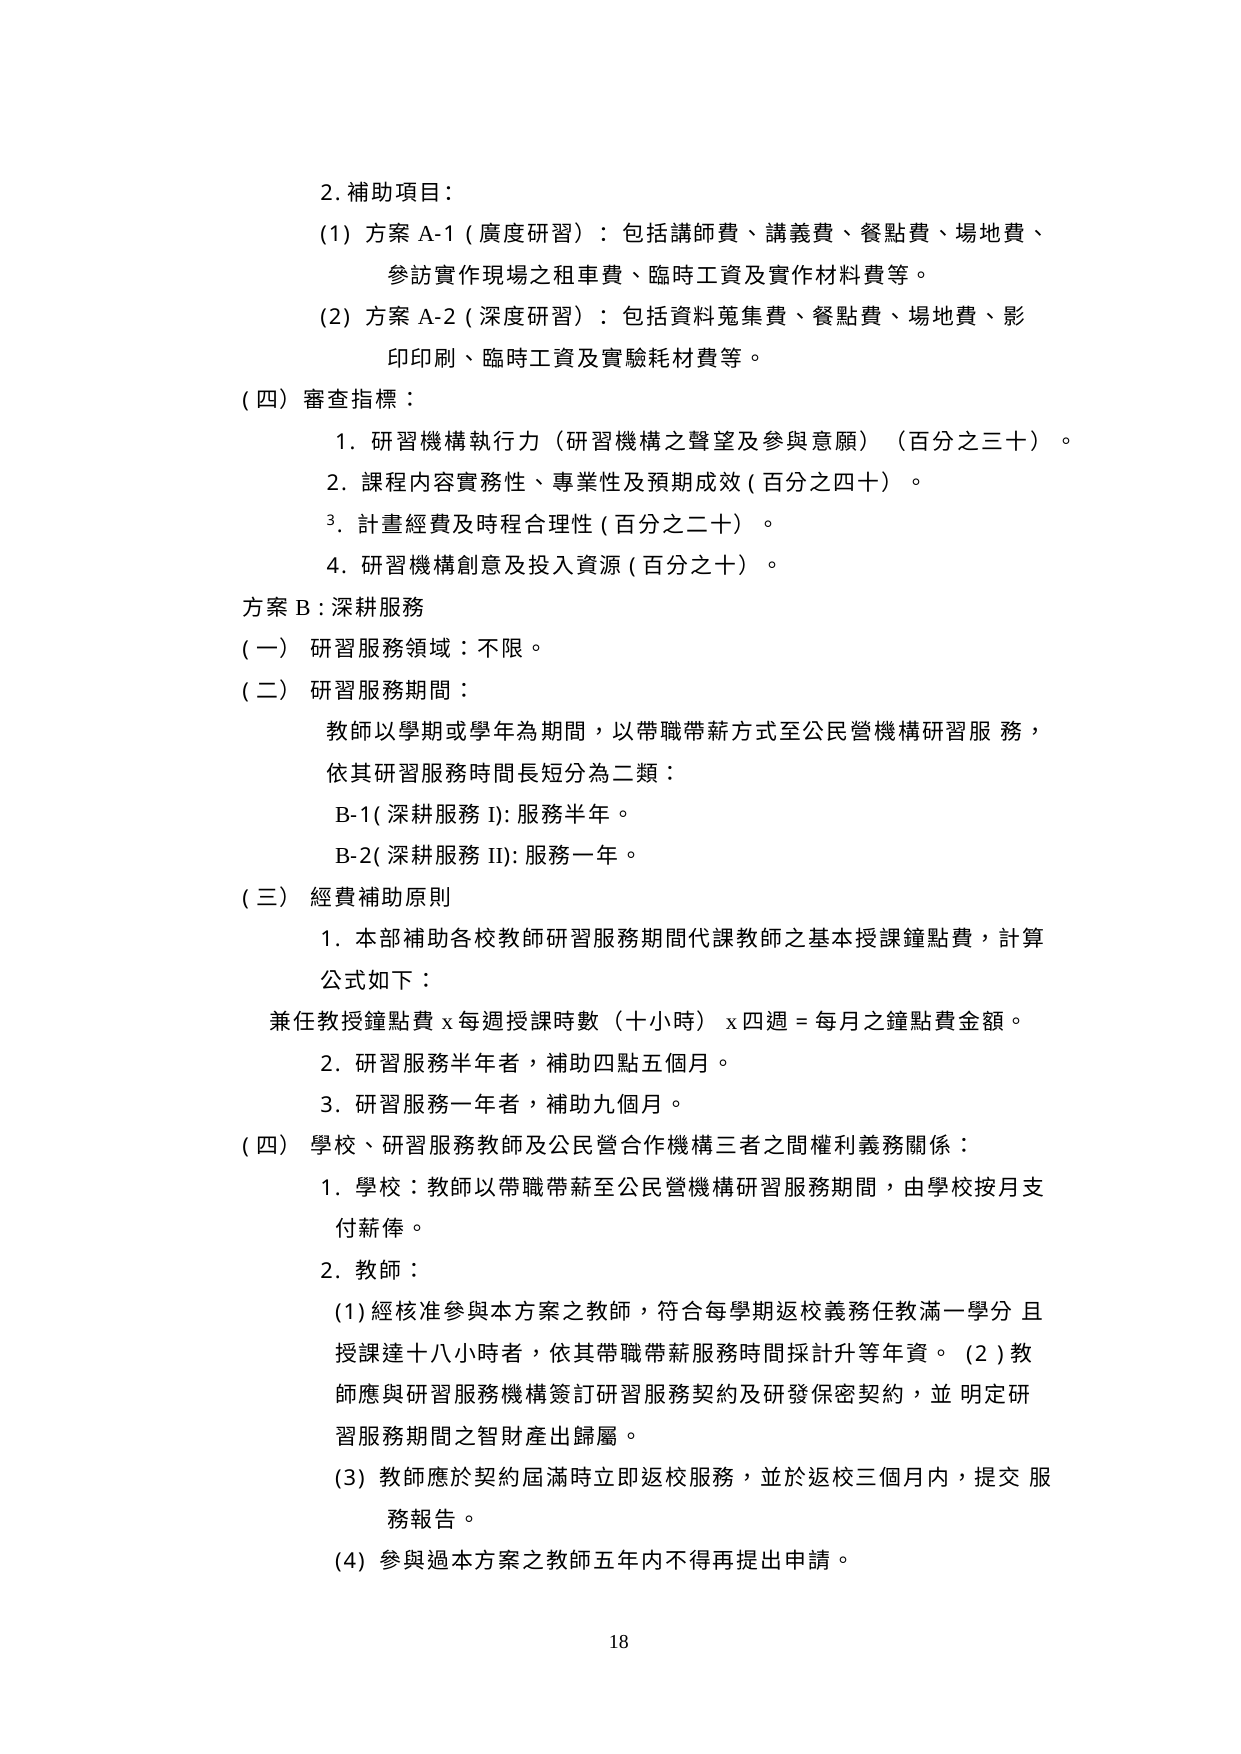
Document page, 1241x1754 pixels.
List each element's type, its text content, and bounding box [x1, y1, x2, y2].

text_box 2.補助項目： (1) 方案A-1 (廣度研習）：包括講師費、講義費、餐點費、場地費、 參訪實作現場之租車費、臨時工資及實作材料費等。 (2) 方案A-2 (深度研習）：包括資料蒐集費、餐點費、場地費、影 印印刷、臨時工資及實驗耗材費等。 (四）審查指標： 1. 研習機構執行力（研習機構之聲望及參與意願）（百分之三十）。 2. 課程内容實務性、專業性及預期成效(百分之四十）。 3. 計晝經費及時程合理性(百分之二十）。 4. 研習機構創意及投入資源(百分之十）。 方案B :深耕服務 (一） 研習服務領域：不限。 (二） 研習服務期間： 教師以學期或學年為期間，以帶職帶薪方式至公民營機構研習服 務，依其研習服務時間長短分為二類： B-1(深耕服務I):服務半年。 B-2(深耕服務II):服務一年。 (三） 經費補助原則 1. 本部補助各校教師研習服務期間代課教師之基本授課鐘點費，計算 公式如下： 兼任教授鐘點費x每週授課時數（十小時）x四週=每月之鐘點費金額。 2. 研習服務半年者，補助四點五個月。 3. 研習服務一年者，補助九個月。 (四） 學校、研習服務教師及公民營合作機構三者之間權利義務關係： 1. 學校：教師以帶職帶薪至公民營機構研習服務期間，由學校按月支 付薪俸。 2. 教師： (1)經核准參與本方案之教師，符合每學期返校義務任教滿一學分 且授課達十八小時者，依其帶職帶薪服務時間採計升等年資。 (2 )教師應與研習服務機構簽訂研習服務契約及研發保密契約，並 明定研習服務期間之智財產出歸屬。 (3) 教師應於契約屆滿時立即返校服務，並於返校三個月内，提交 服務報告。 (4) 參與過本方案之教師五年内不得再提出申請。 [242, 163, 1055, 1566]
text_box 18 [609, 1629, 633, 1649]
